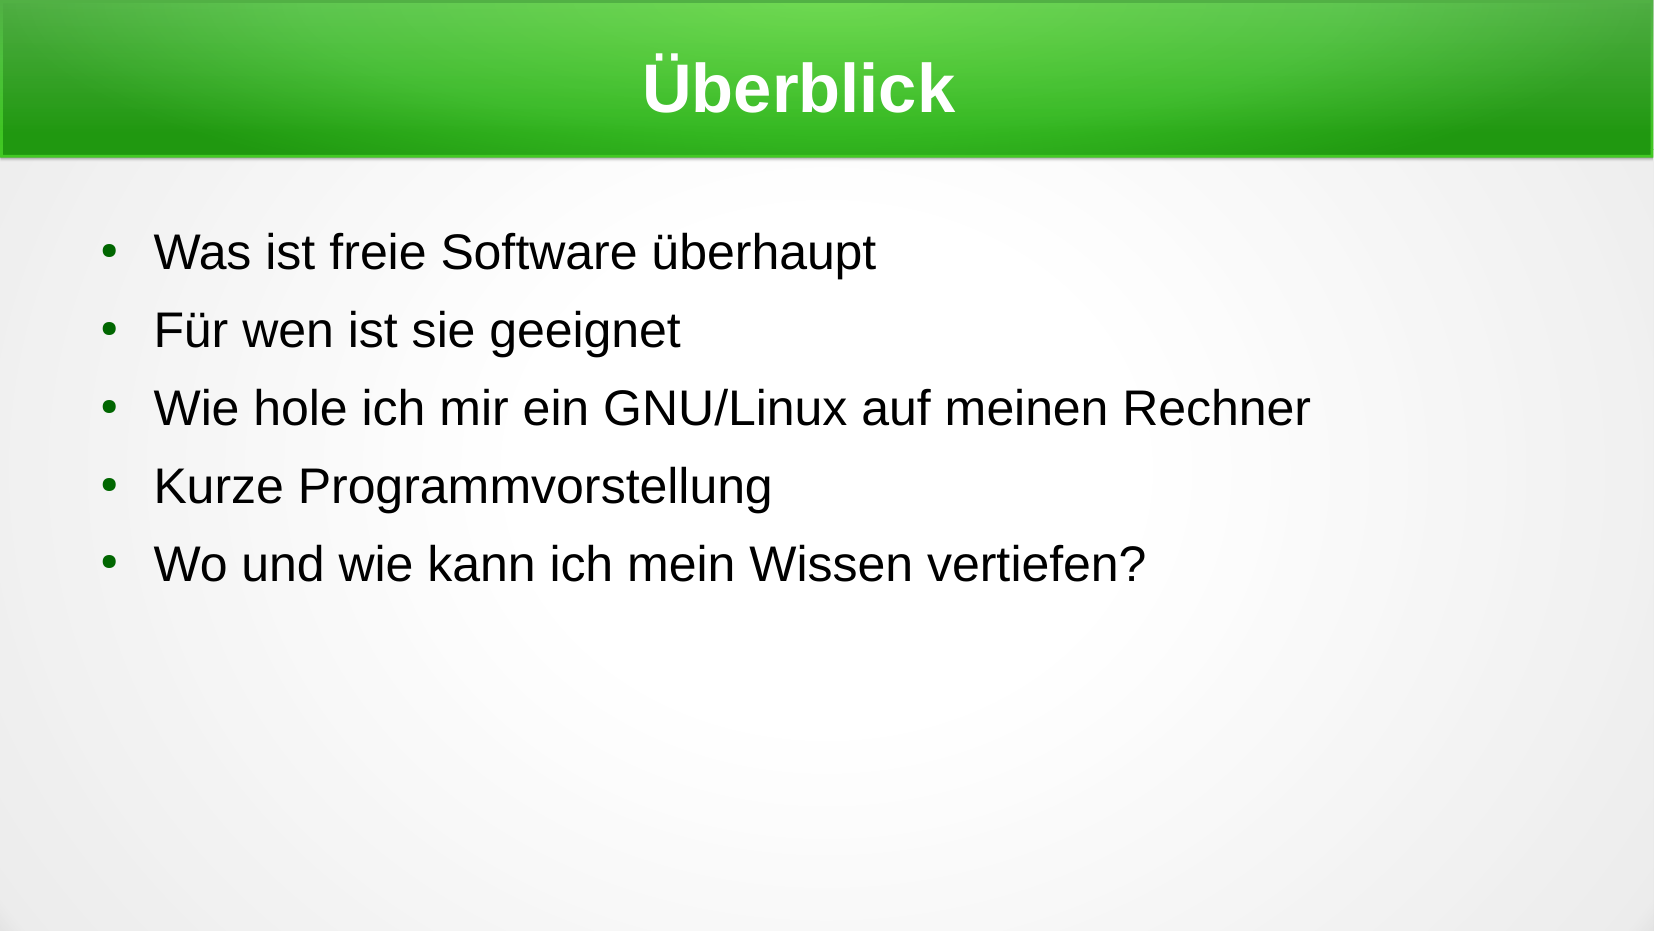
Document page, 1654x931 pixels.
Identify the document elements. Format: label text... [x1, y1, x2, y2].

list Was ist freie Software überhaupt Für wen ist sie geeignet Wie hole ich mir ein GNU/Linux auf meinen Rechner Kurze Programmvorstellung Wo und wie kann ich mein Wissen vertiefen? [82, 224, 1571, 764]
title Überblick [82, 35, 1571, 142]
